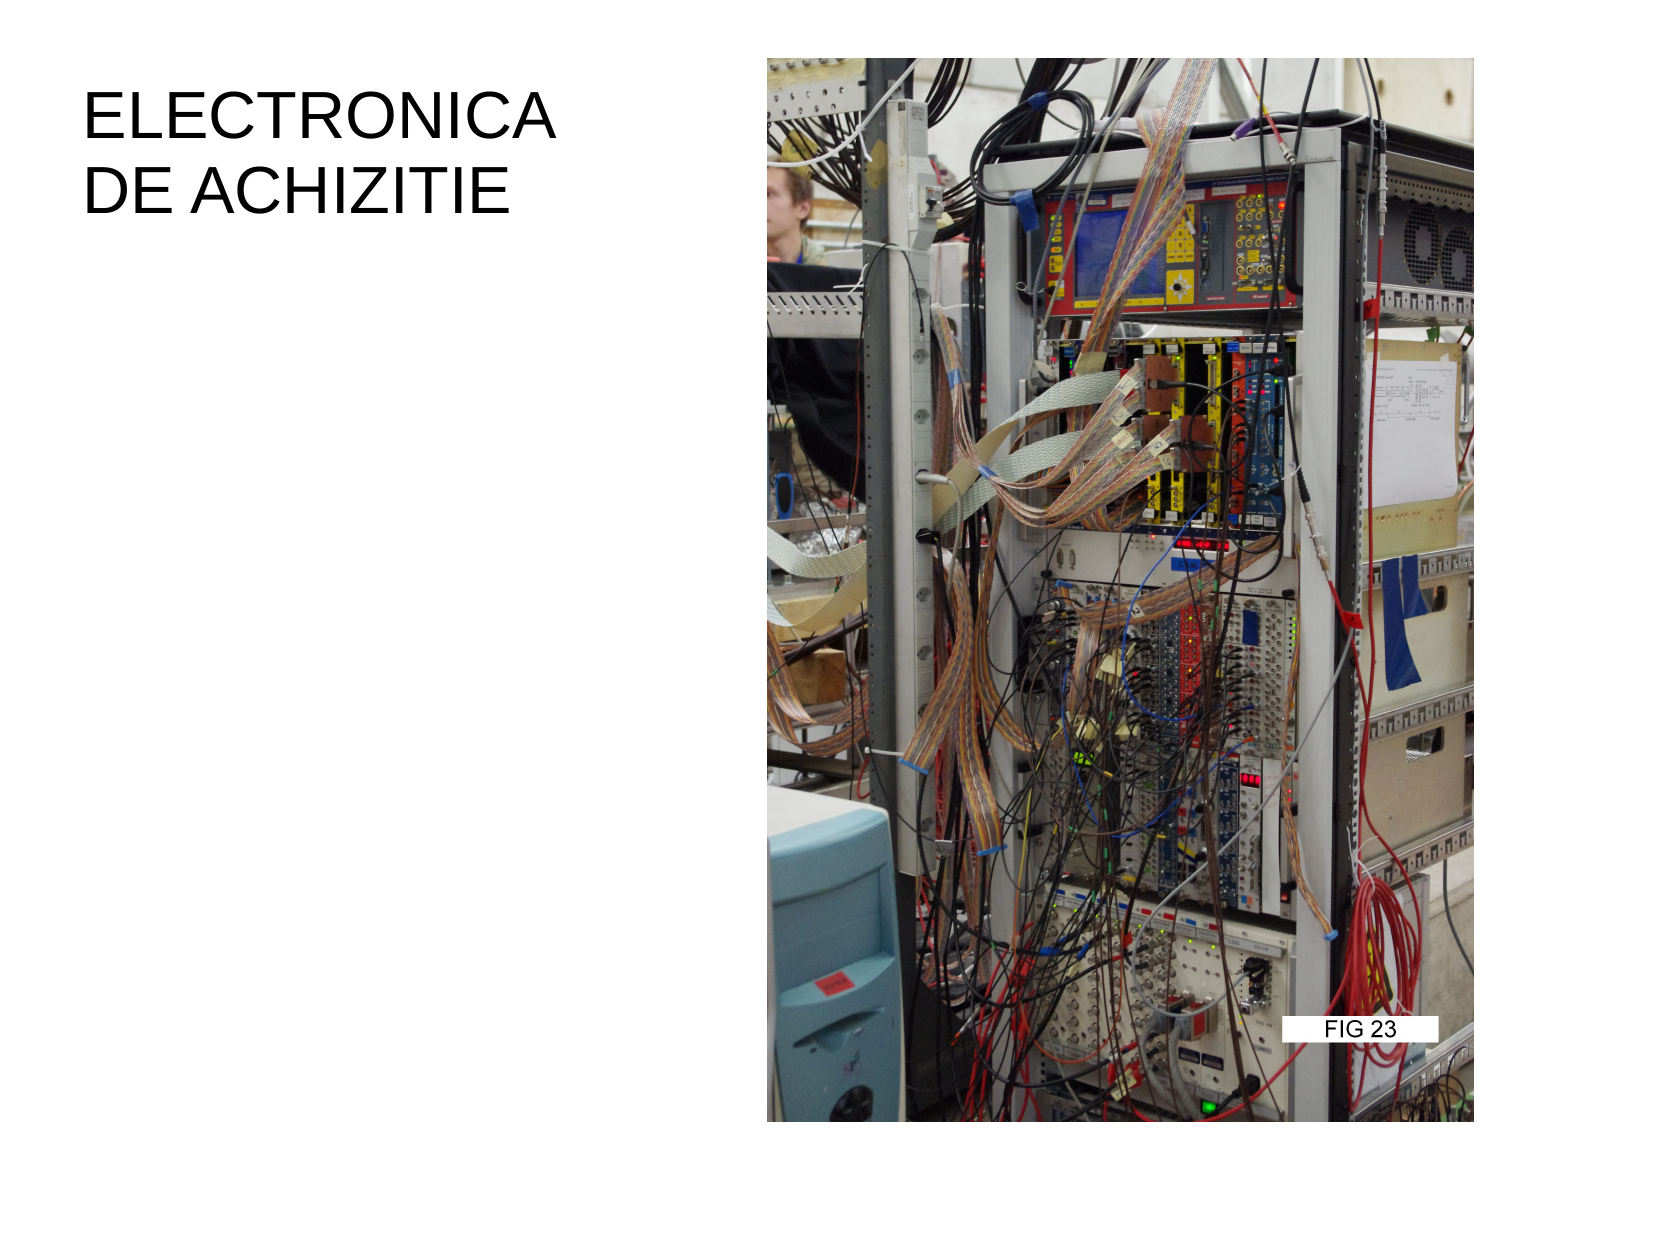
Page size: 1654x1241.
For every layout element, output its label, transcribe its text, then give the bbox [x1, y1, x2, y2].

picture [767, 58, 1474, 1123]
title ELECTRONICA DE ACHIZITIE [82, 56, 1571, 250]
